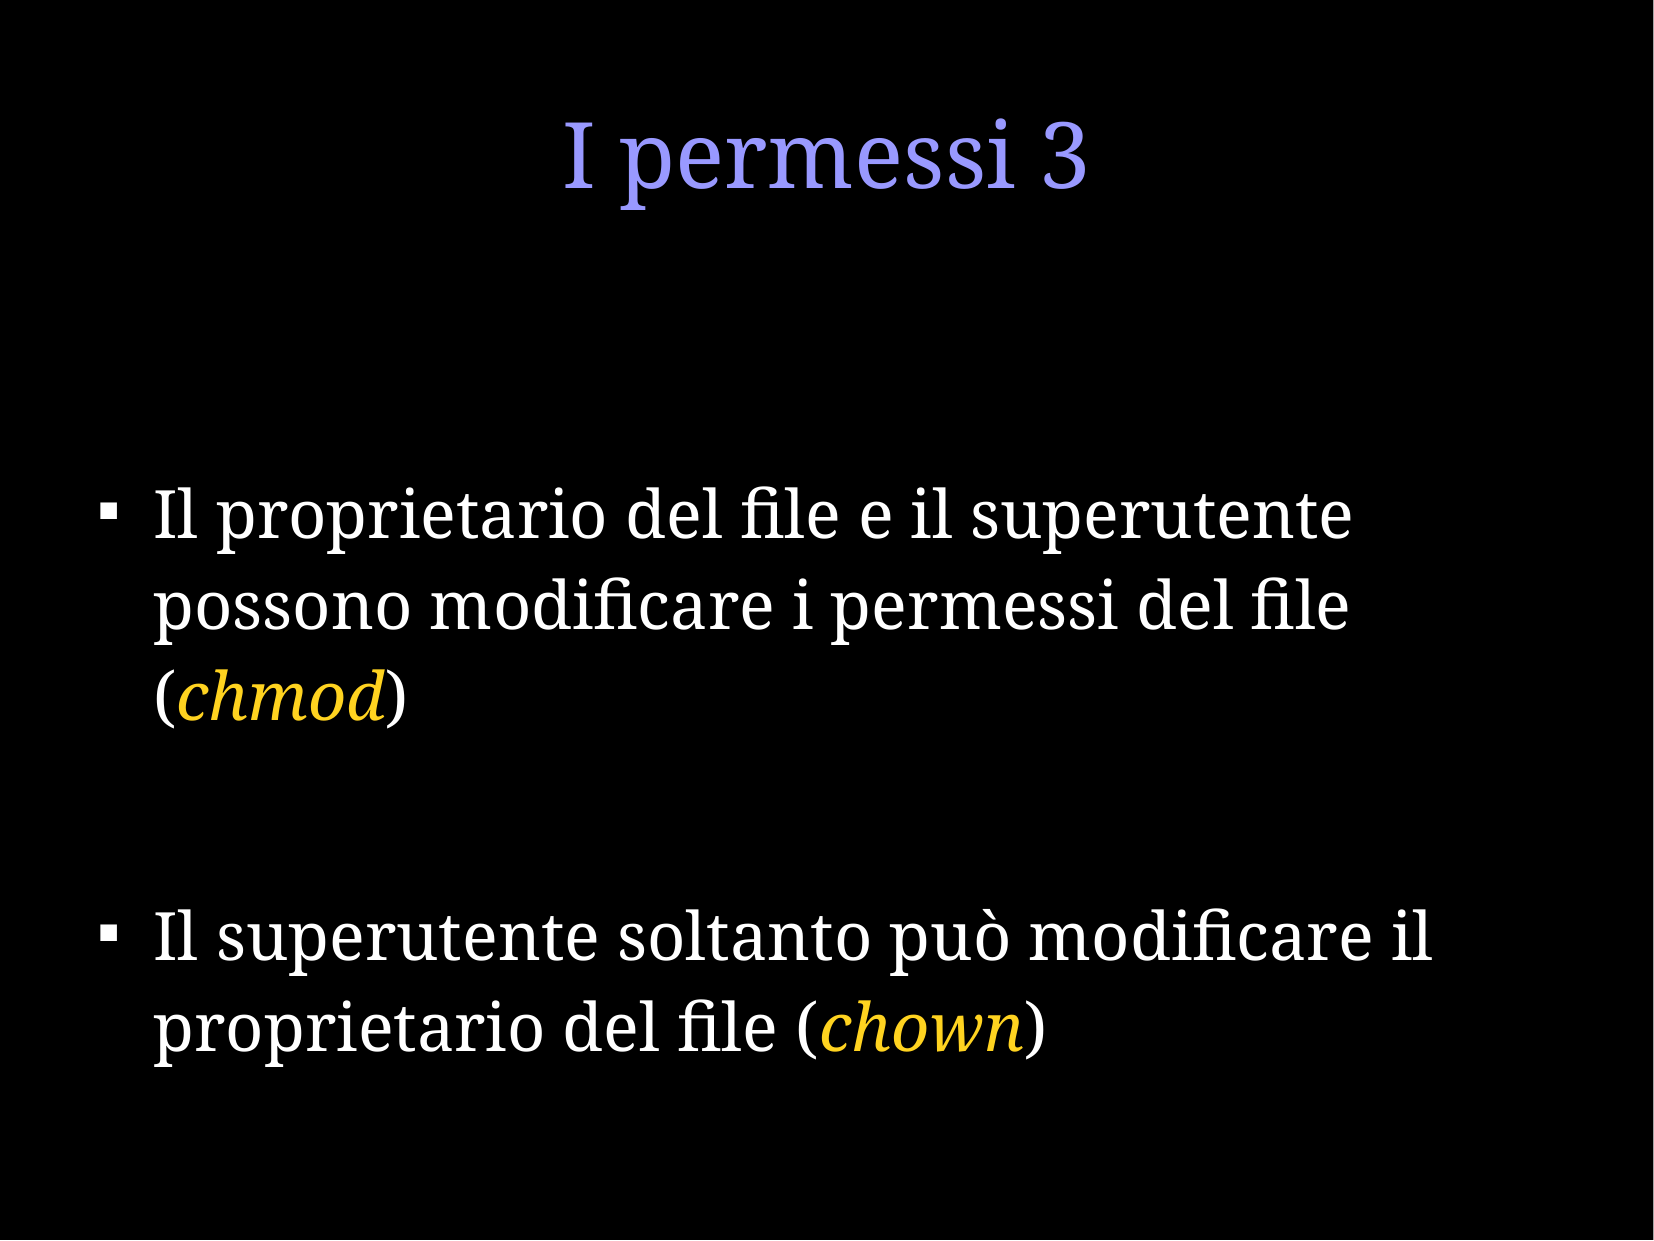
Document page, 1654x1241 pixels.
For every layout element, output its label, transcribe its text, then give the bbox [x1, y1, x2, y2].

title I permessi 3 [82, 49, 1571, 257]
list Il proprietario del file e il superutente possono modificare i permessi del file (chmod) Il superutente soltanto può modificare il proprietario del file (chown) [82, 467, 1571, 1241]
